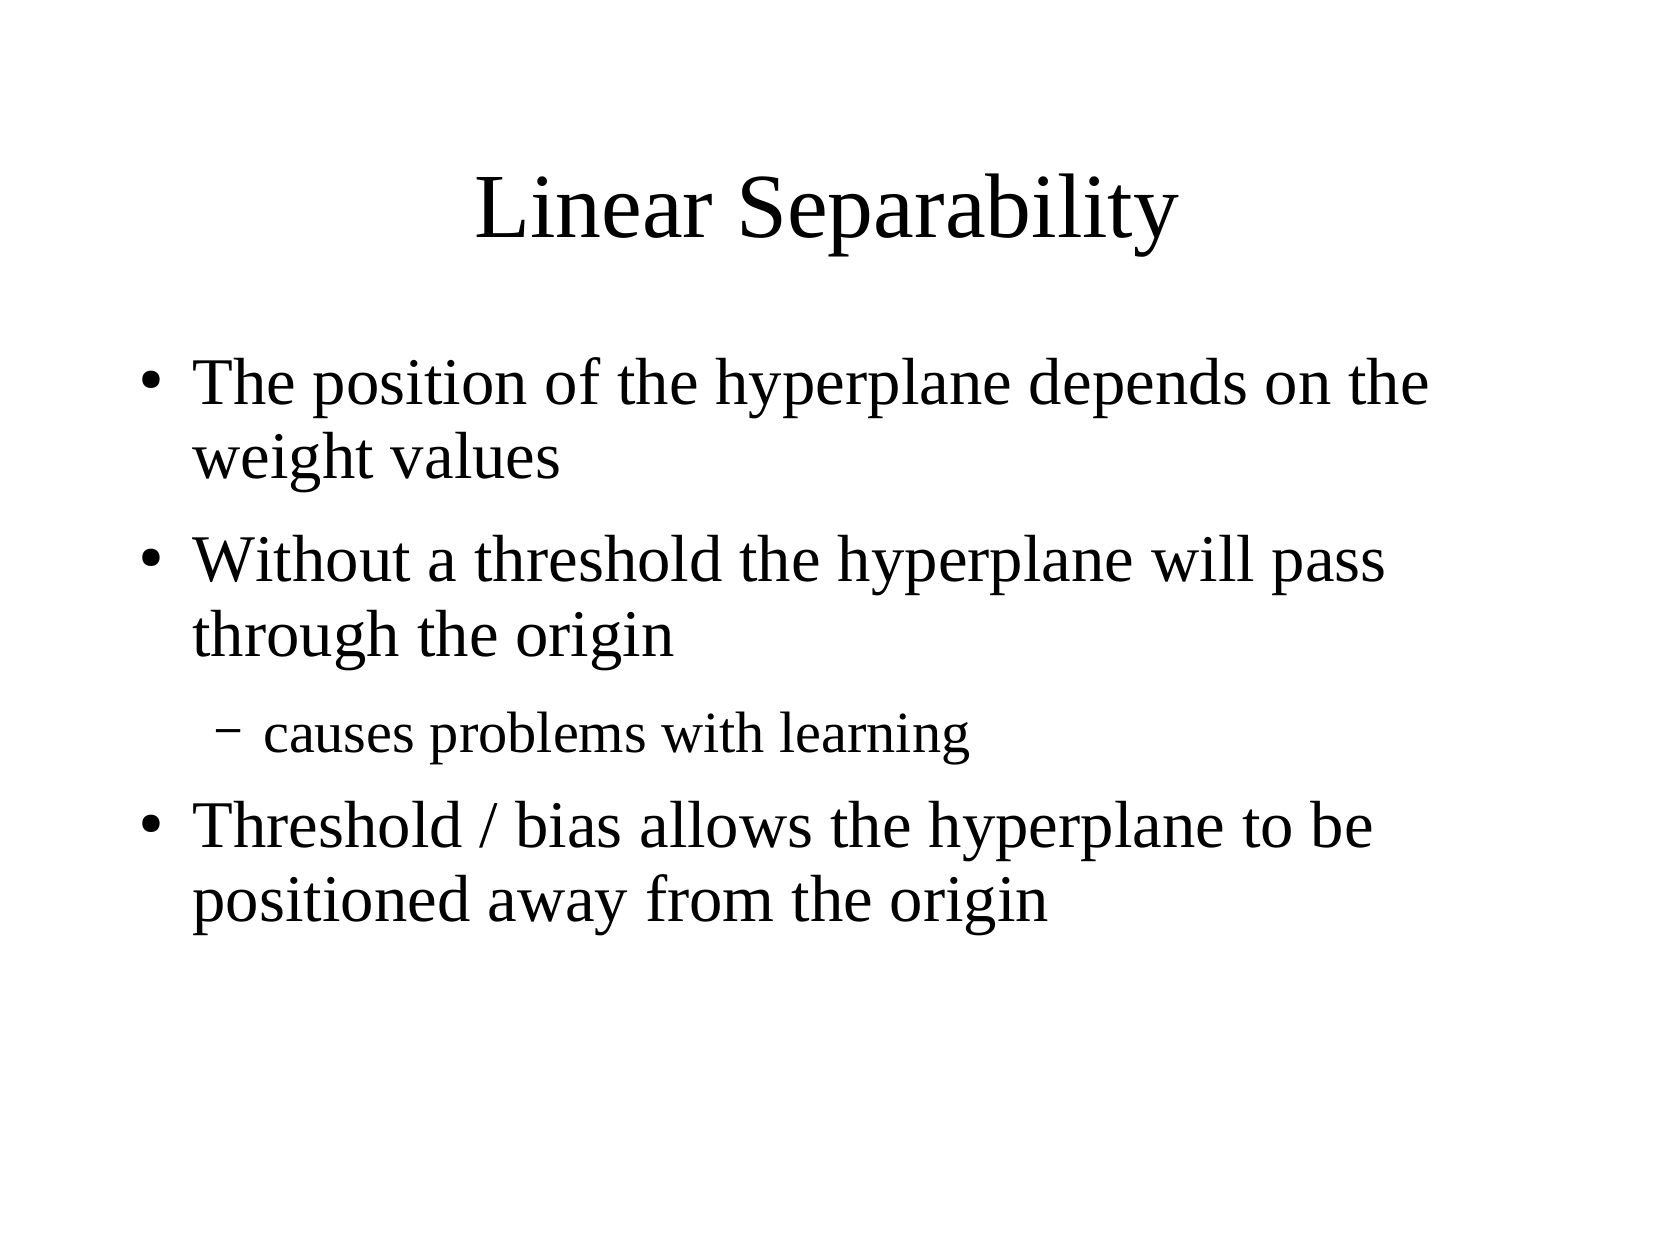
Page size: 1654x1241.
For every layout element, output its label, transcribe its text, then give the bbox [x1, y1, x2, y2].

title Linear Separability [121, 102, 1534, 311]
list The position of the hyperplane depends on the weight values Without a threshold the hyperplane will pass through the origin causes problems with learning Threshold / bias allows the hyperplane to be positioned away from the origin [121, 344, 1534, 1127]
